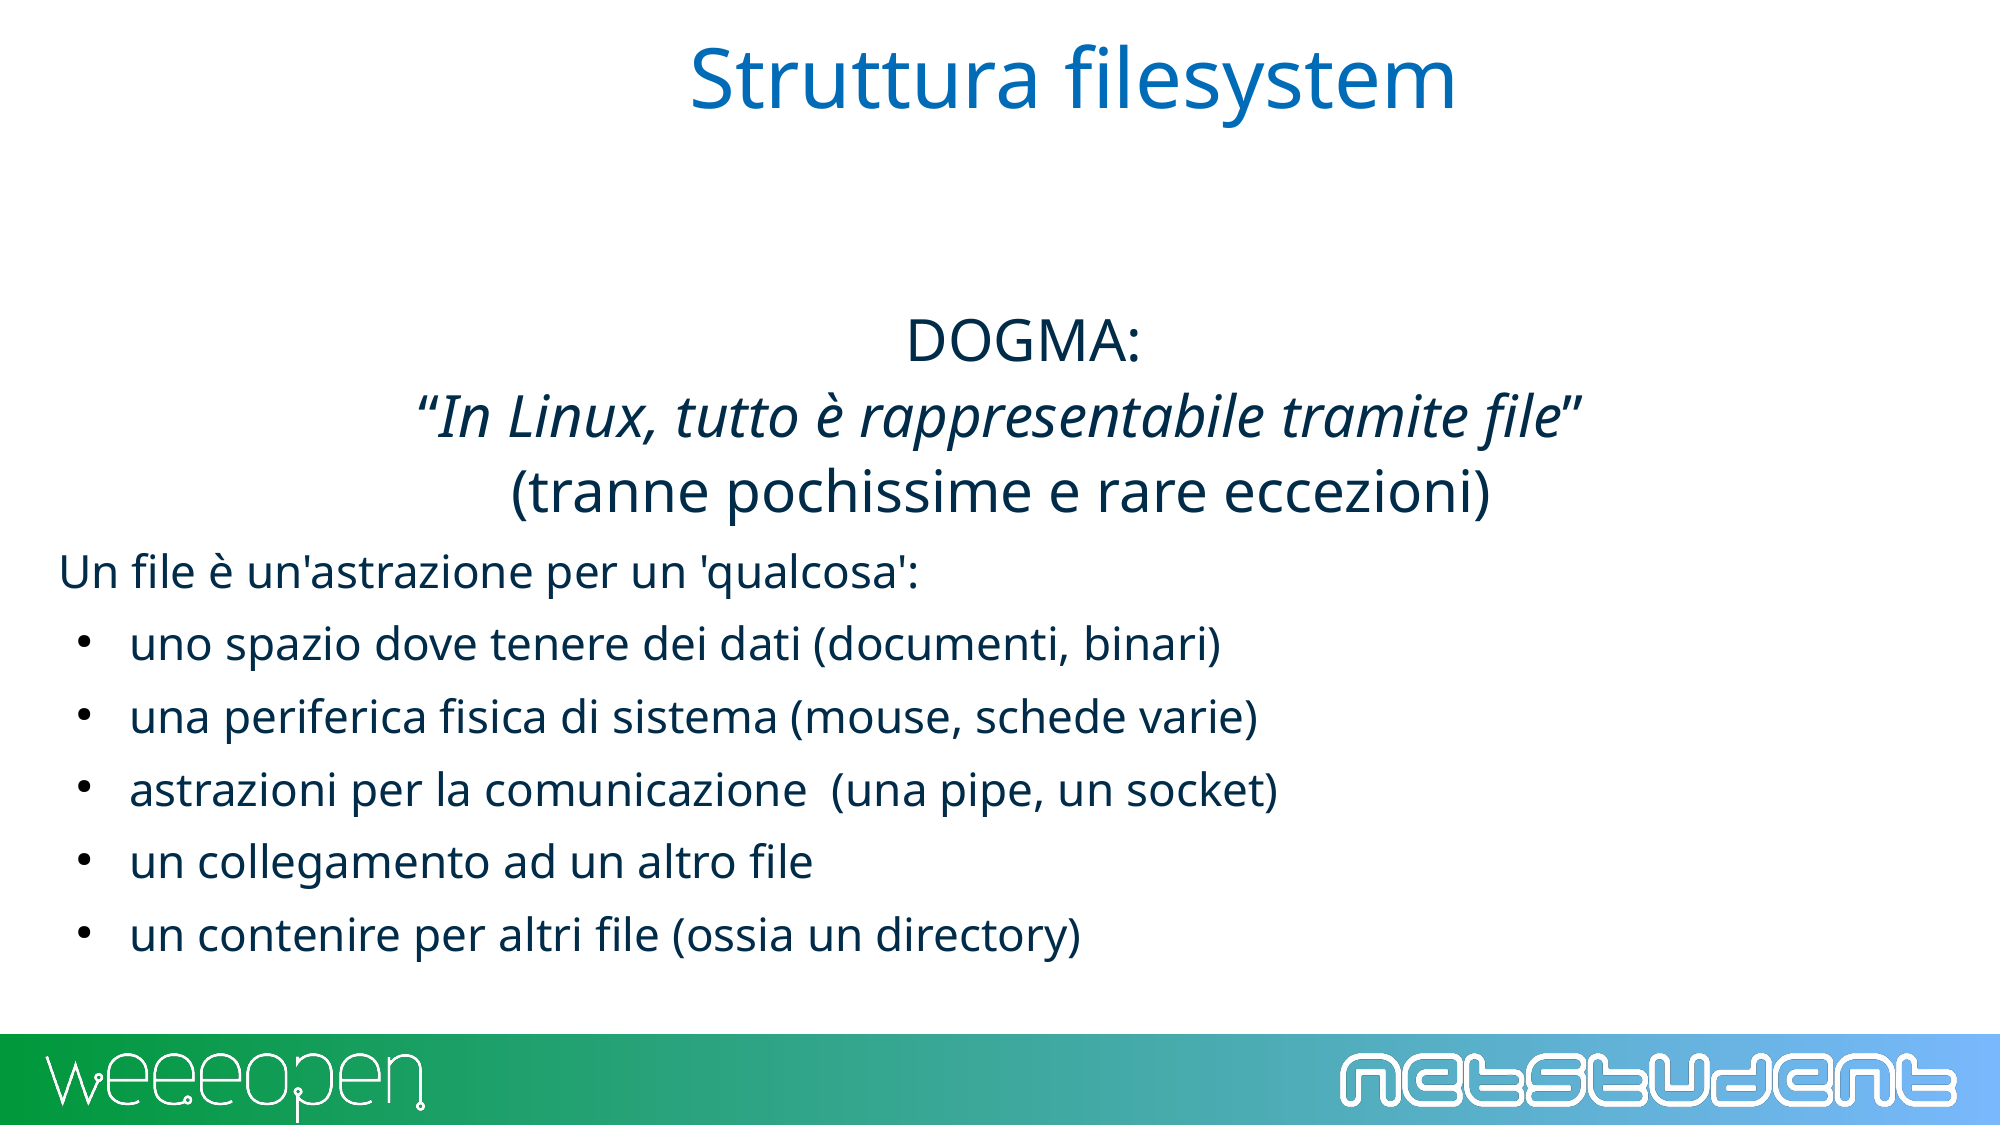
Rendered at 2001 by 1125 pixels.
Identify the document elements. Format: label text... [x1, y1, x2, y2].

title Struttura filesystem [43, 29, 1959, 247]
list DOGMA: “In Linux, tutto è rappresentabile tramite file” (tranne pochissime e rare eccezioni) Un file è un'astrazione per un 'qualcosa': uno spazio dove tenere dei dati (documenti, binari) una periferica fisica di sistema (mouse, schede varie) astrazioni per la comunicazione (una pipe, un socket) un collegamento ad un altro file un contenire per altri file (ossia un directory) [43, 295, 1959, 1010]
picture [1340, 1053, 1957, 1107]
picture [45, 1053, 425, 1123]
